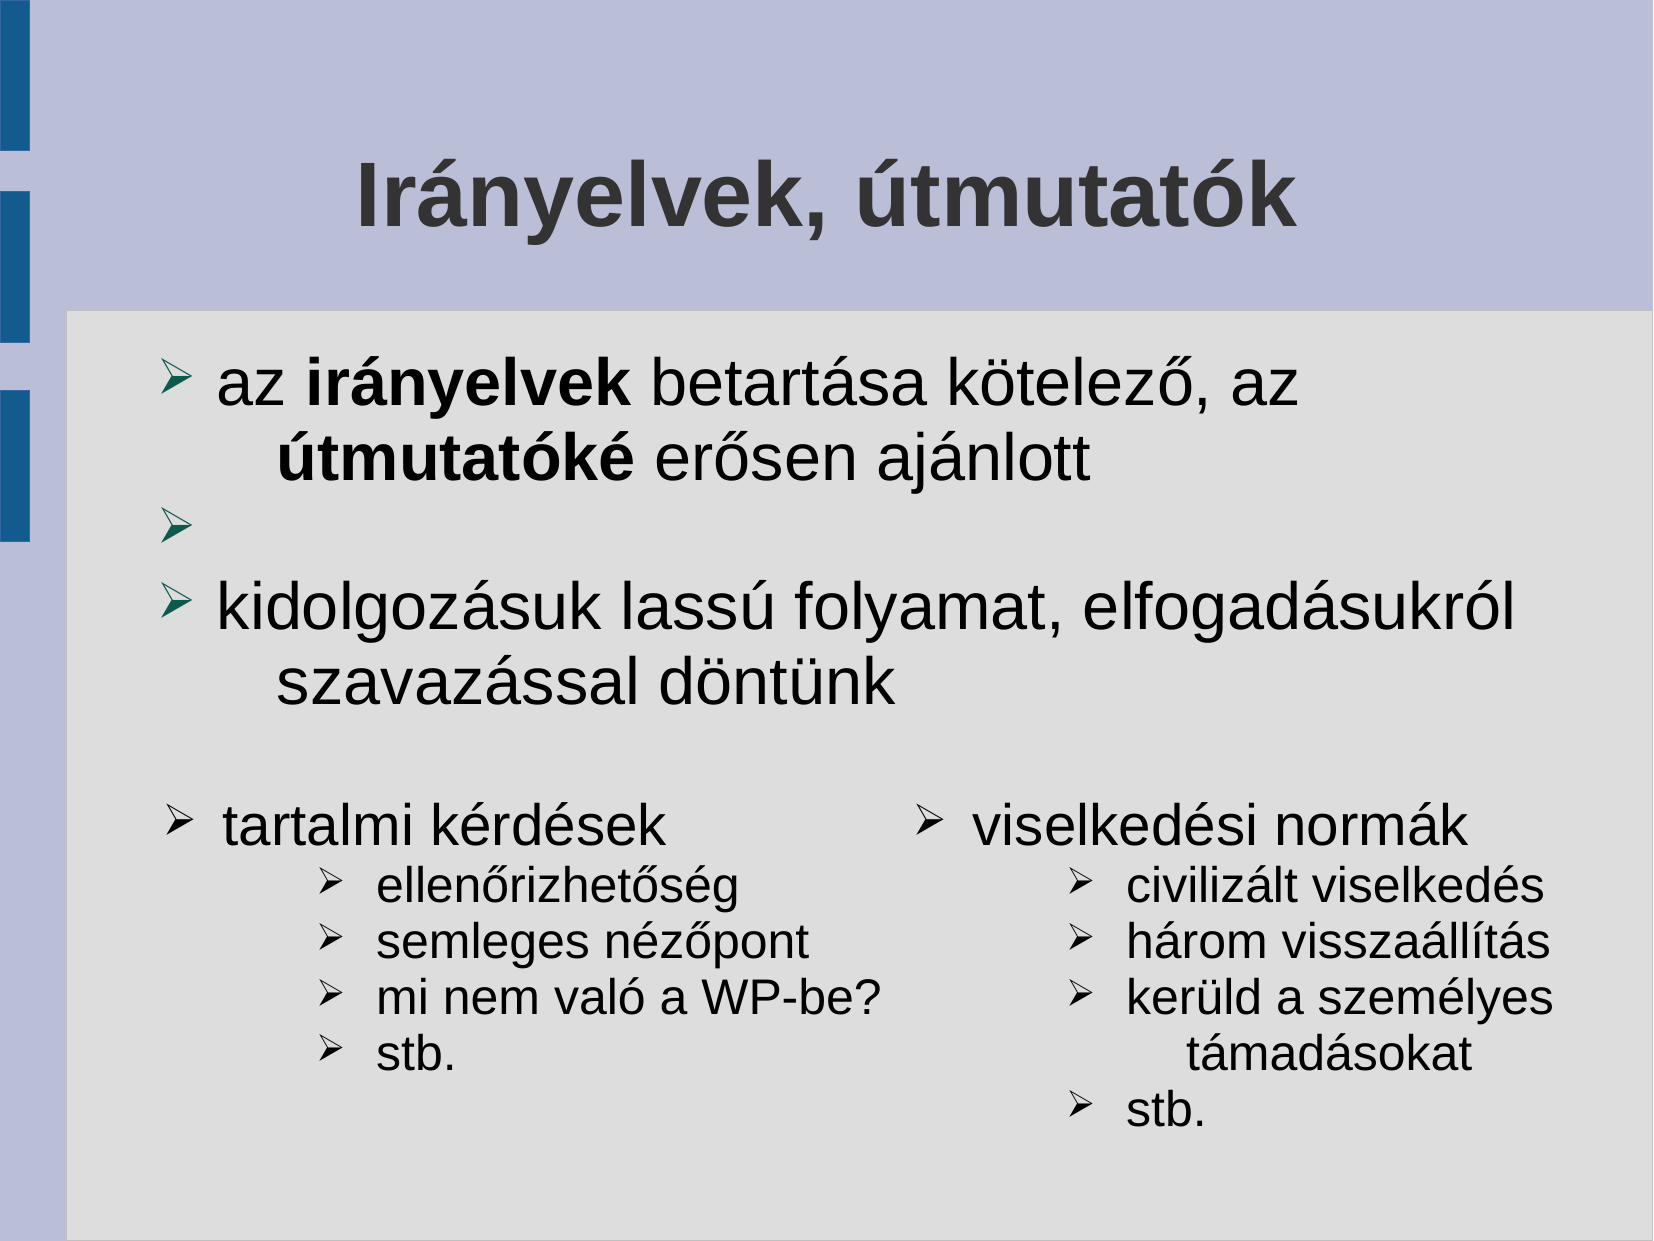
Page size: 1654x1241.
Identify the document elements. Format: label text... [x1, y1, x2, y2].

title Irányelvek, útmutatók [121, 91, 1534, 299]
list az irányelvek betartása kötelező, az útmutatóké erősen ajánlott kidolgozásuk lassú folyamat, elfogadásukról szavazással döntünk [121, 344, 1534, 751]
text_box viselkedési normák civilizált viselkedés három visszaállítás kerüld a személyes támadásokat stb. [938, 785, 1576, 1144]
text_box tartalmi kérdések ellenőrizhetőség semleges nézőpont mi nem való a WP-be? stb. [112, 785, 938, 1146]
